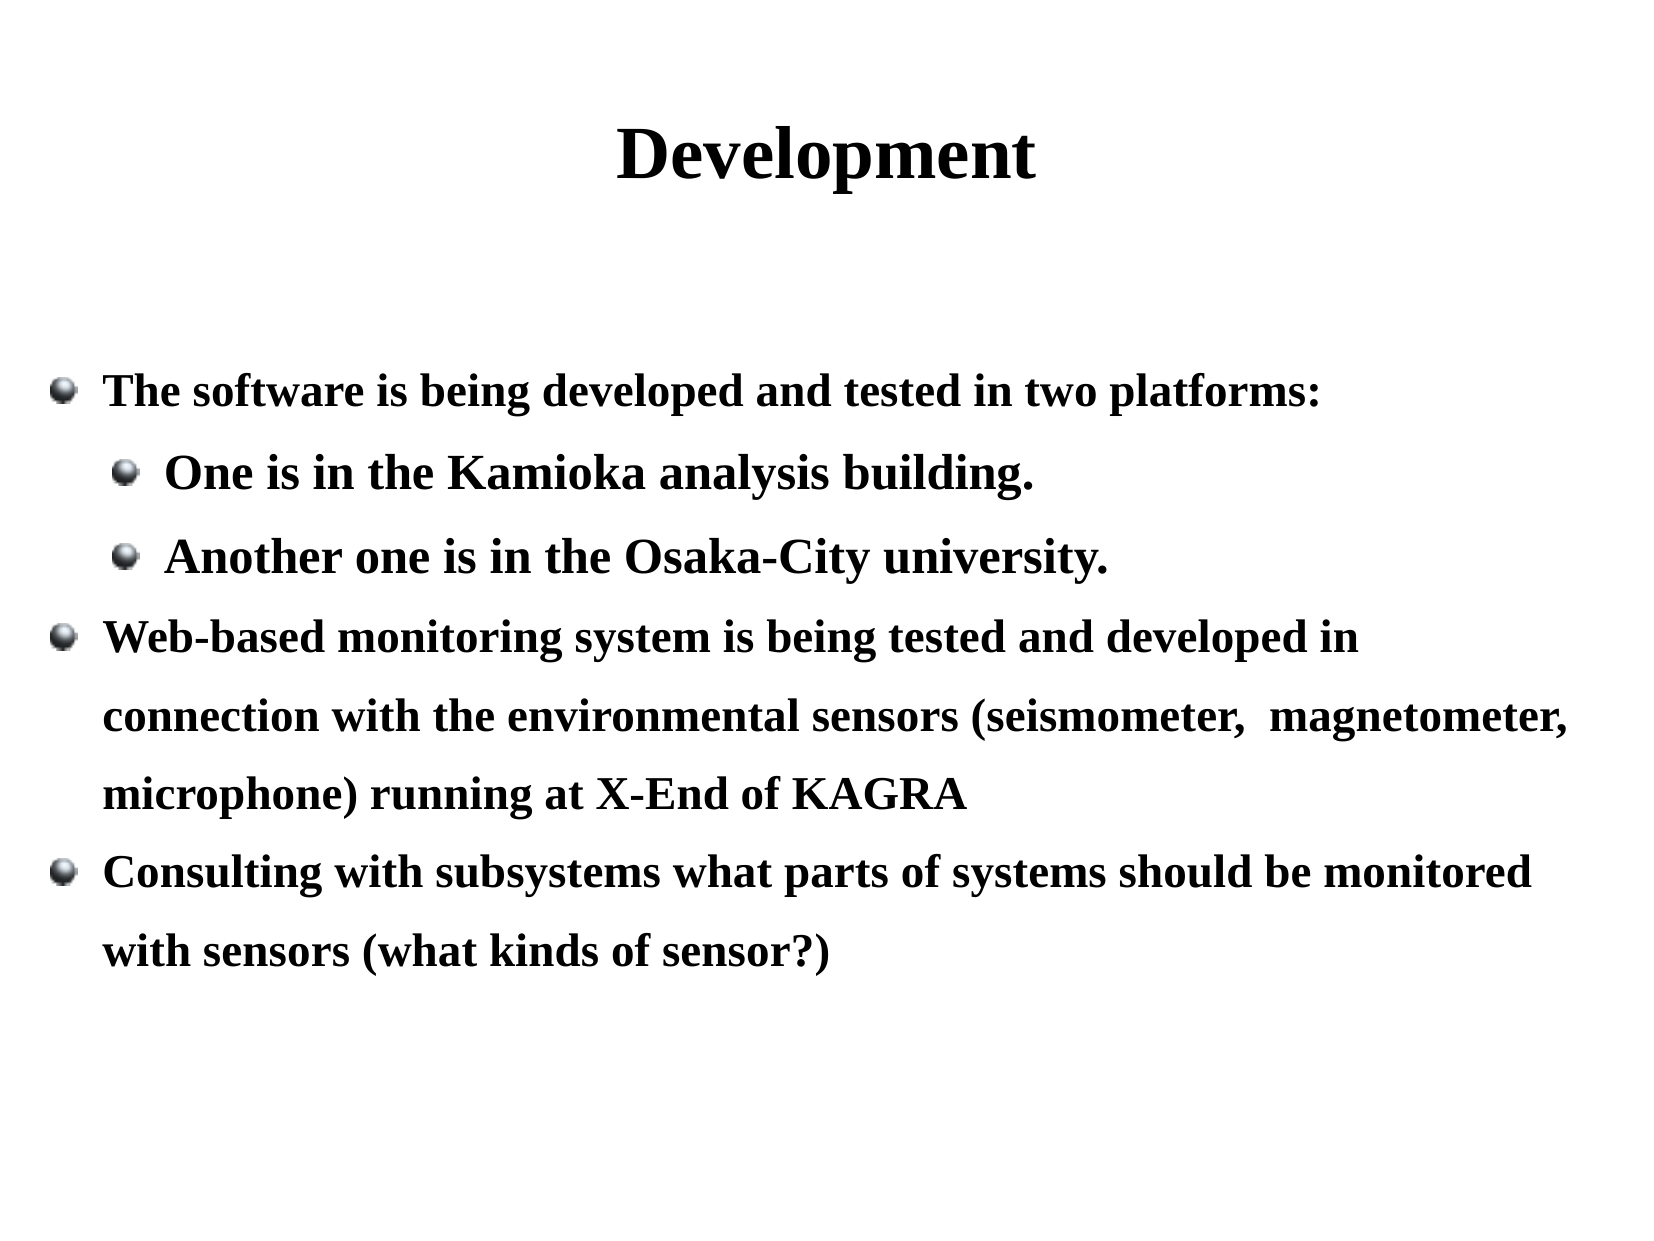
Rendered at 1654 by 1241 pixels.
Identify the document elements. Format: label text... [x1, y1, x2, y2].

title Development [82, 49, 1571, 257]
list The software is being developed and tested in two platforms: One is in the Kamioka analysis building. Another one is in the Osaka-City university. Web-based monitoring system is being tested and developed in connection with the environmental sensors (seismometer, magnetometer, microphone) running at X-End of KAGRA Consulting with subsystems what parts of systems should be monitored with sensors (what kinds of sensor?) [35, 338, 1583, 981]
